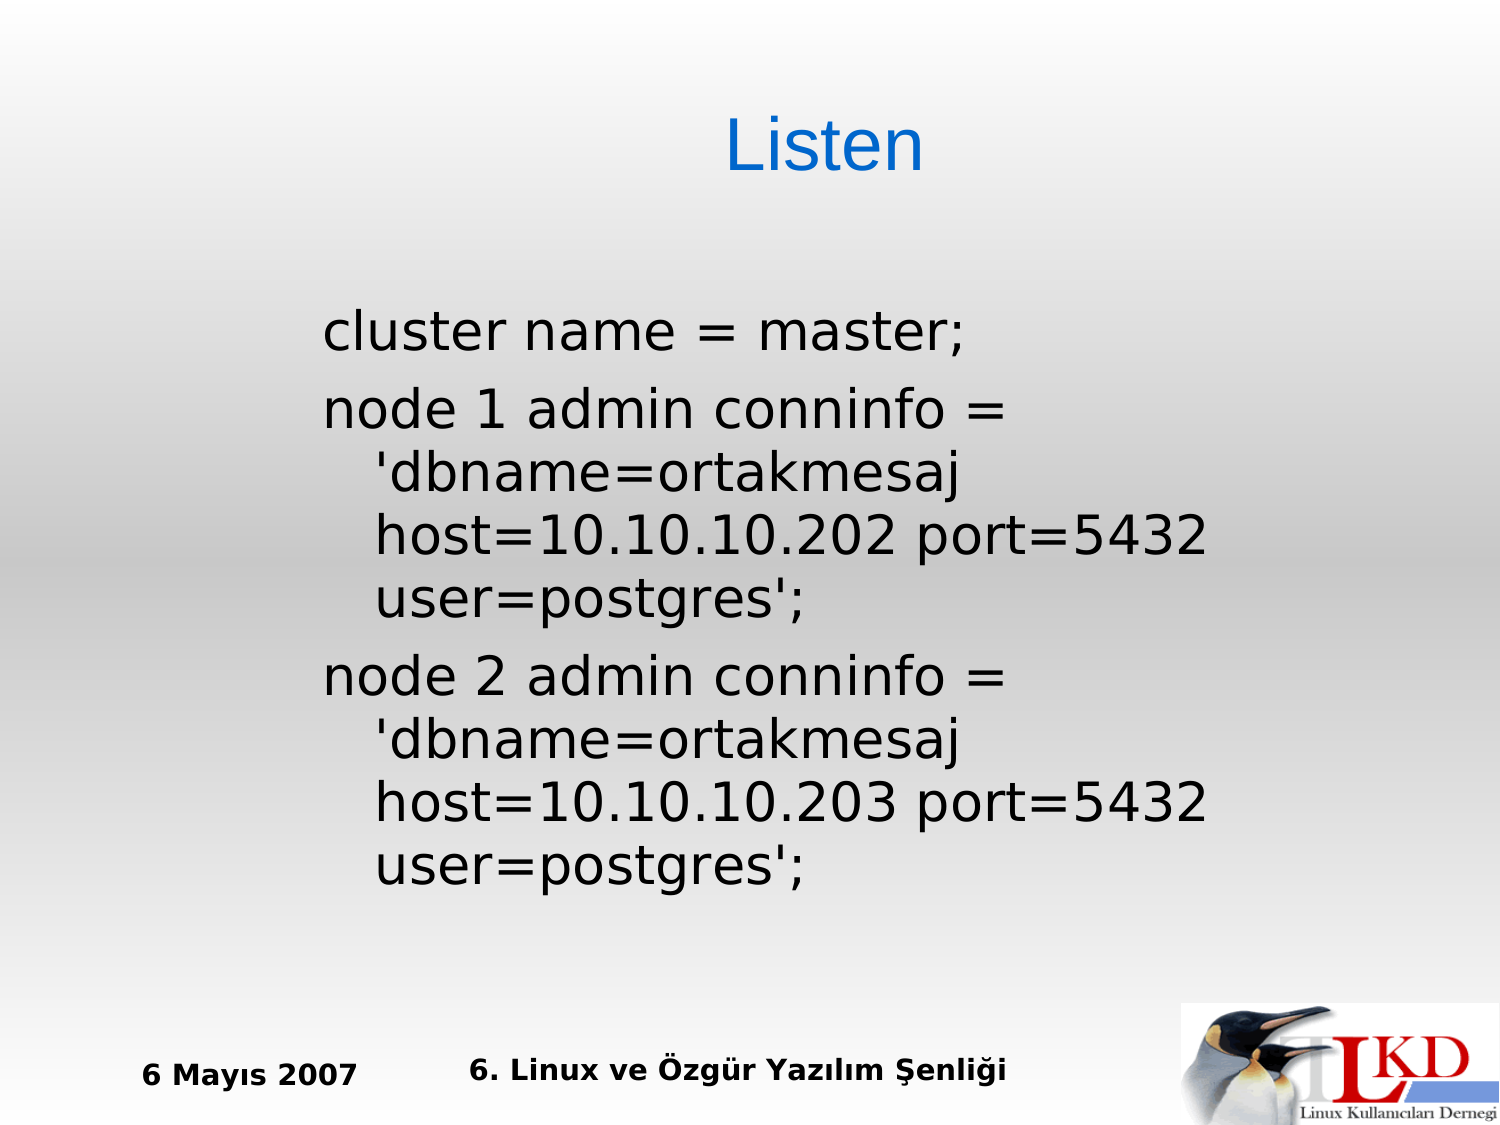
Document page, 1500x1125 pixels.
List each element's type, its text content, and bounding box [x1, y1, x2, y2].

list cluster name = master; node 1 admin conninfo = 'dbname=ortakmesaj host=10.10.10.202 port=5432 user=postgres'; node 2 admin conninfo = 'dbname=ortakmesaj host=10.10.10.203 port=5432 user=postgres'; [224, 299, 1425, 975]
title Listen [224, 49, 1425, 238]
picture [1181, 1003, 1499, 1125]
